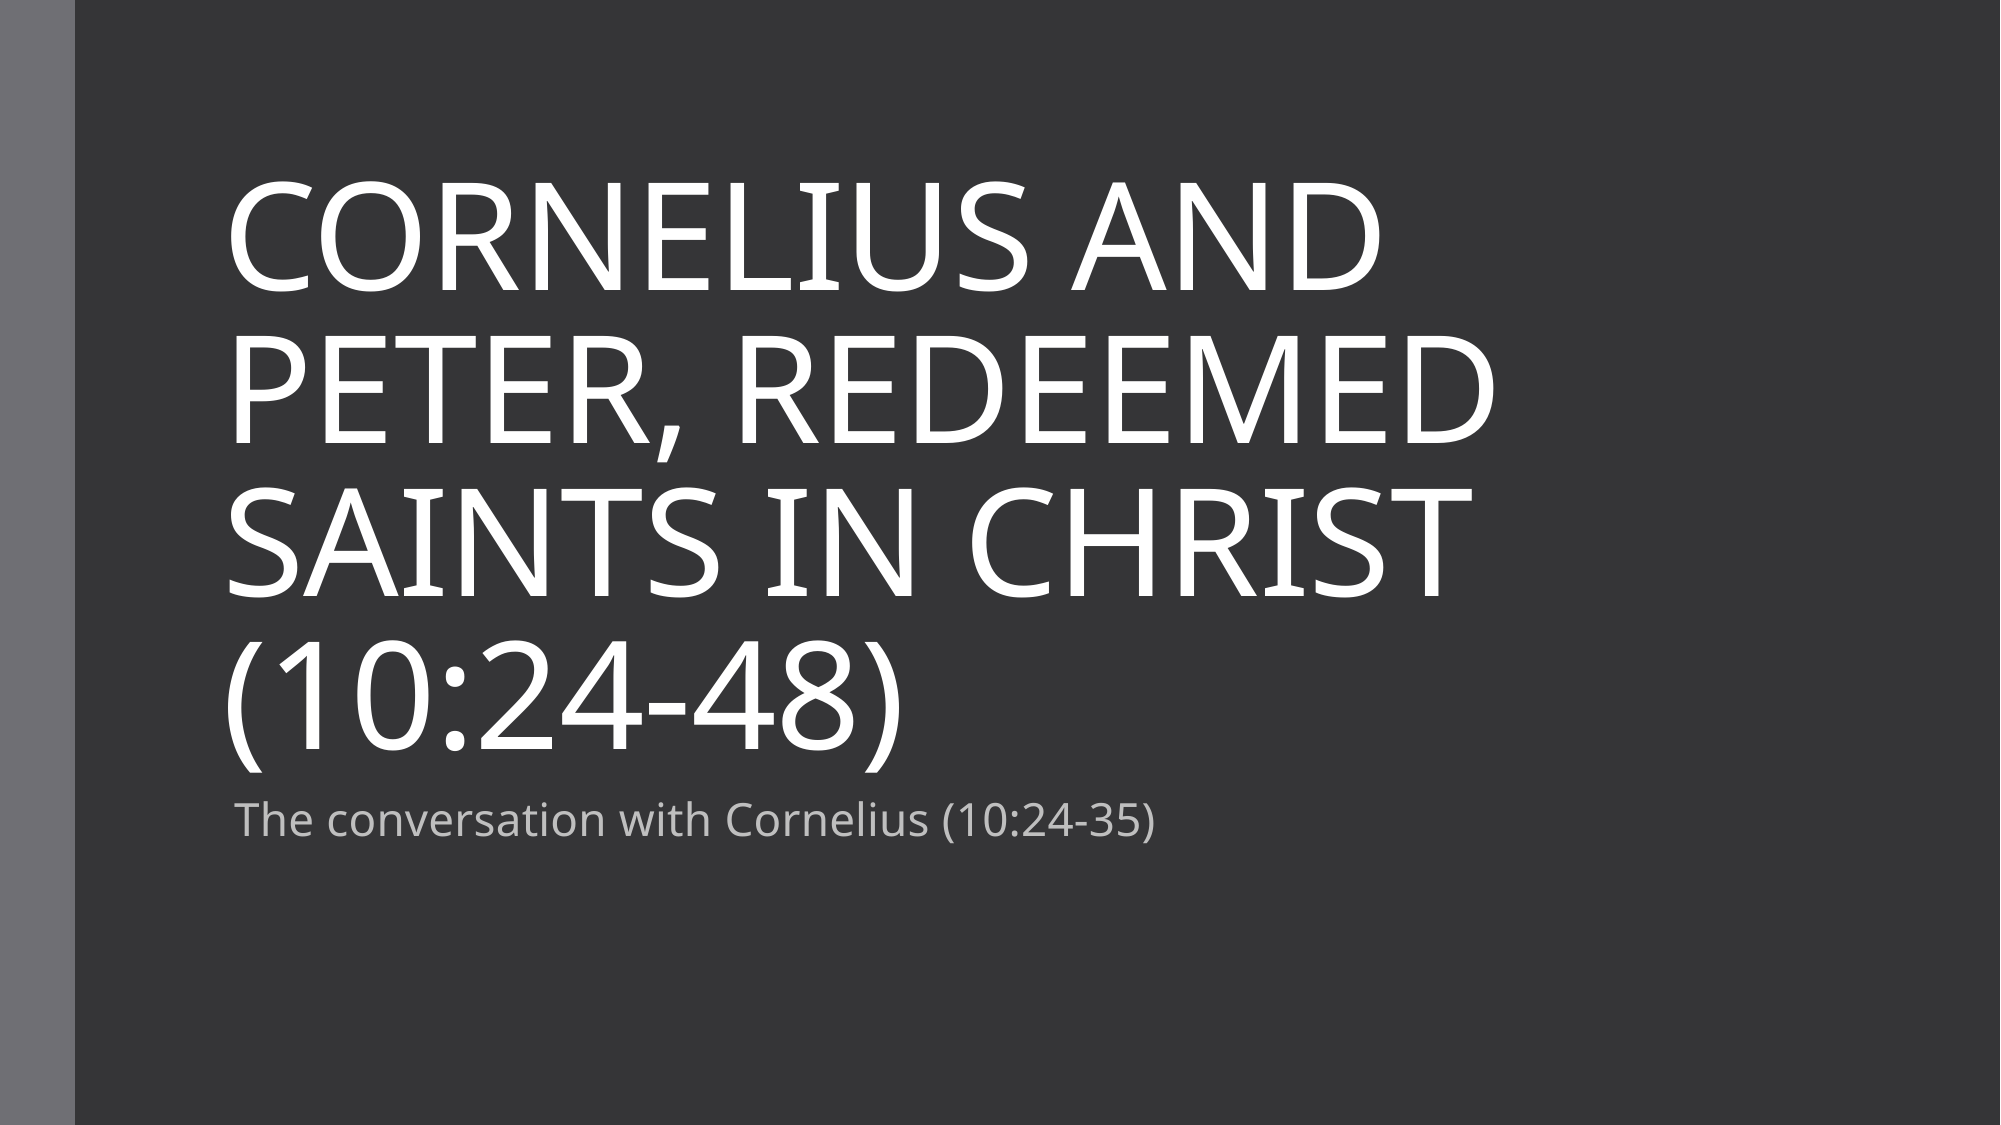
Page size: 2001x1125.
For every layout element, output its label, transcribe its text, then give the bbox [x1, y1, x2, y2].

subtitle The conversation with Cornelius (10:24-35) [206, 787, 1752, 1066]
title CORNELIUS AND PETER, REDEEMED SAINTS IN CHRIST (10:24-48) [206, 124, 1752, 787]
